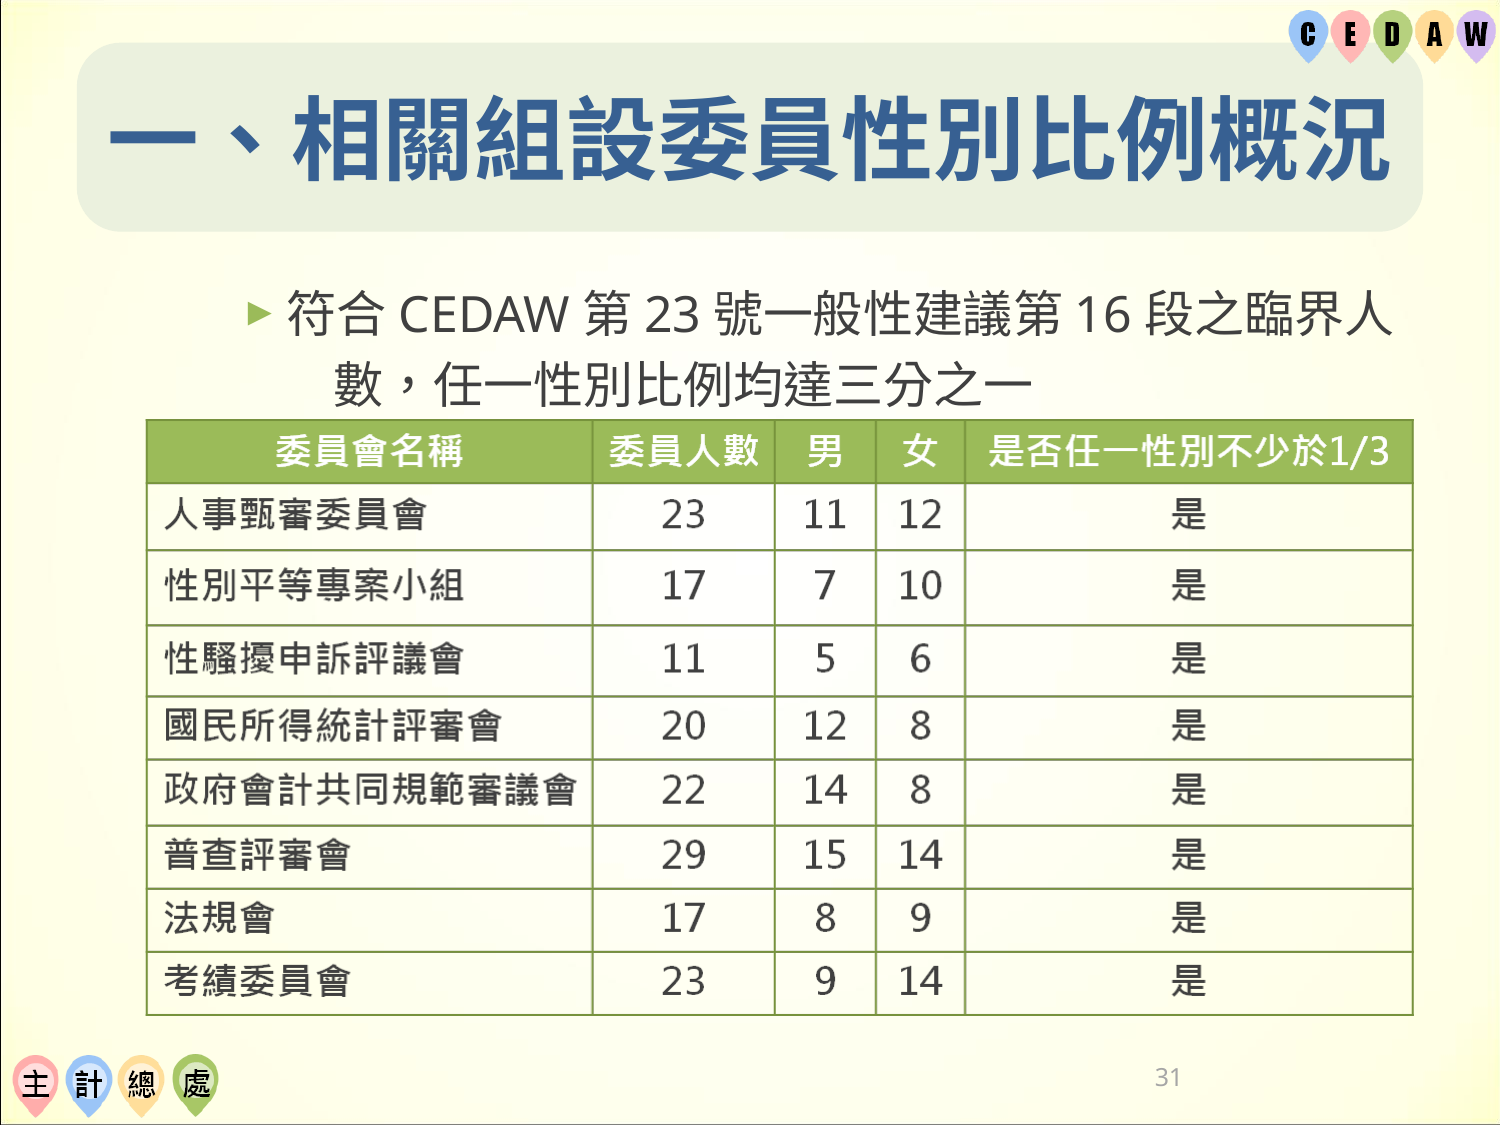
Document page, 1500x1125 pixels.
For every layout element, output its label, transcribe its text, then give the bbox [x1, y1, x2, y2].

picture [132, 406, 1428, 1030]
title 一、相關組設委員性別比例概況 [75, 42, 1426, 231]
list 符合CEDAW第23號一般性建議第16段之臨界人數，任一性別比例均達三分之一 [75, 262, 1426, 1005]
text_box [1139, 1054, 1461, 1125]
